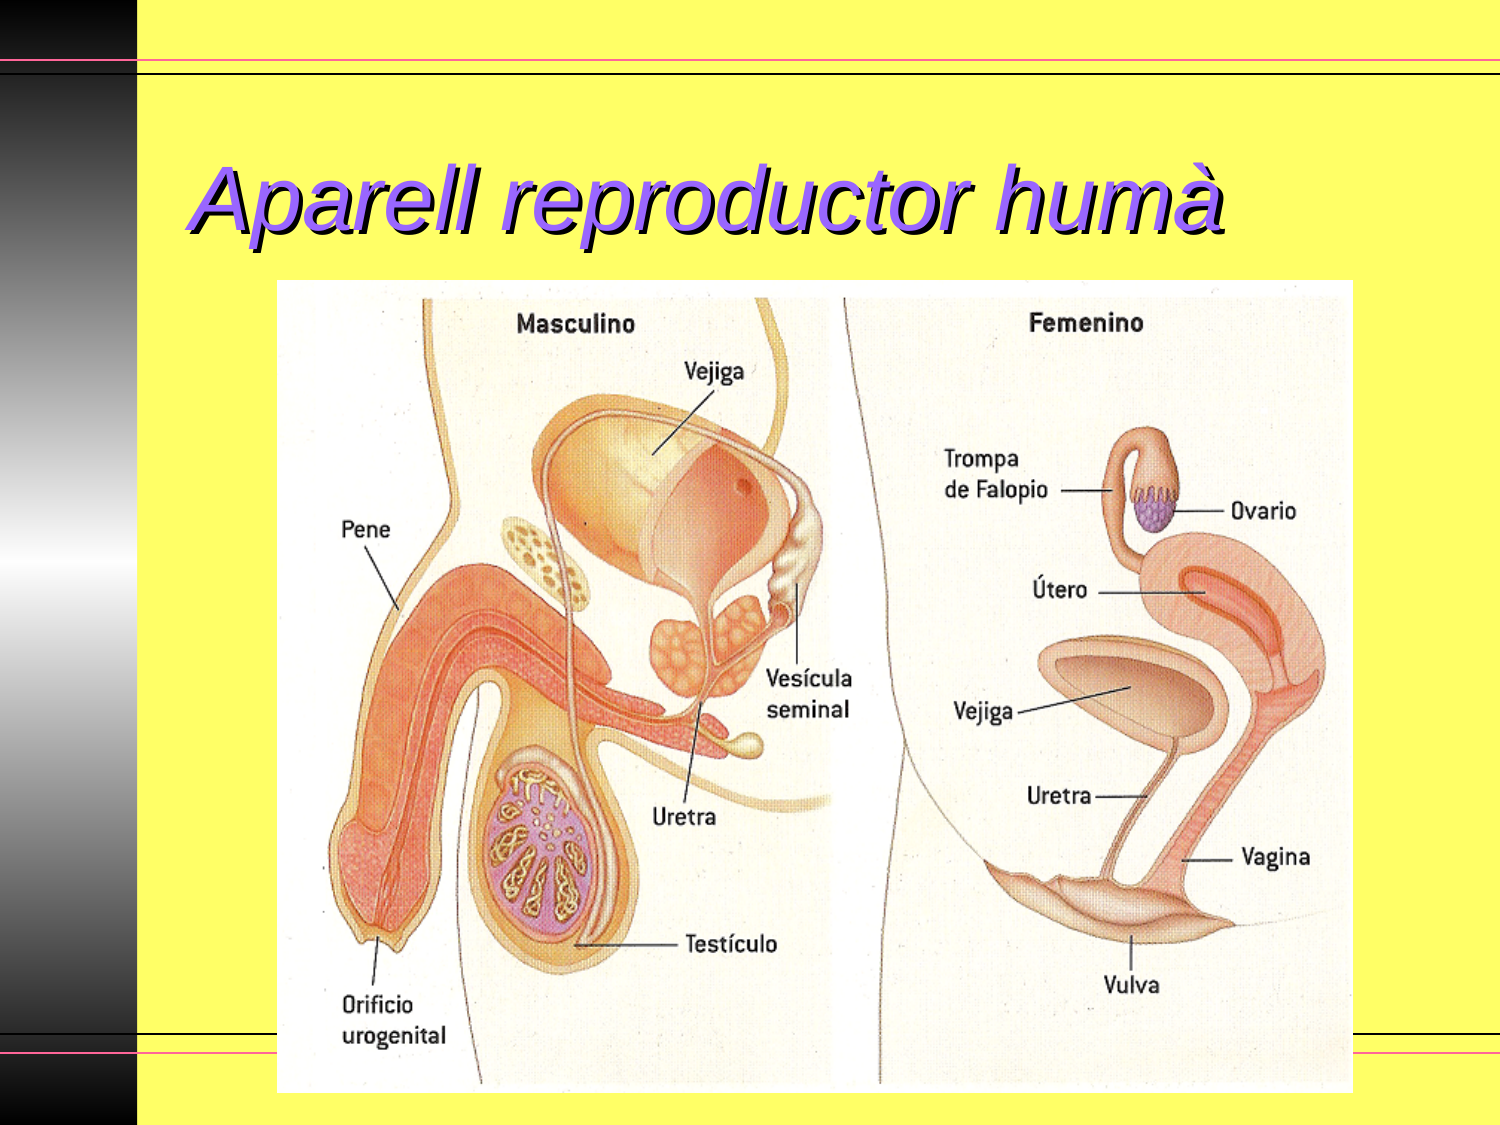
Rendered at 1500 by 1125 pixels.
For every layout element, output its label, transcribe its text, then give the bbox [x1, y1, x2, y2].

title Aparell reproductor humà [174, 99, 1450, 288]
picture [277, 280, 1353, 1093]
